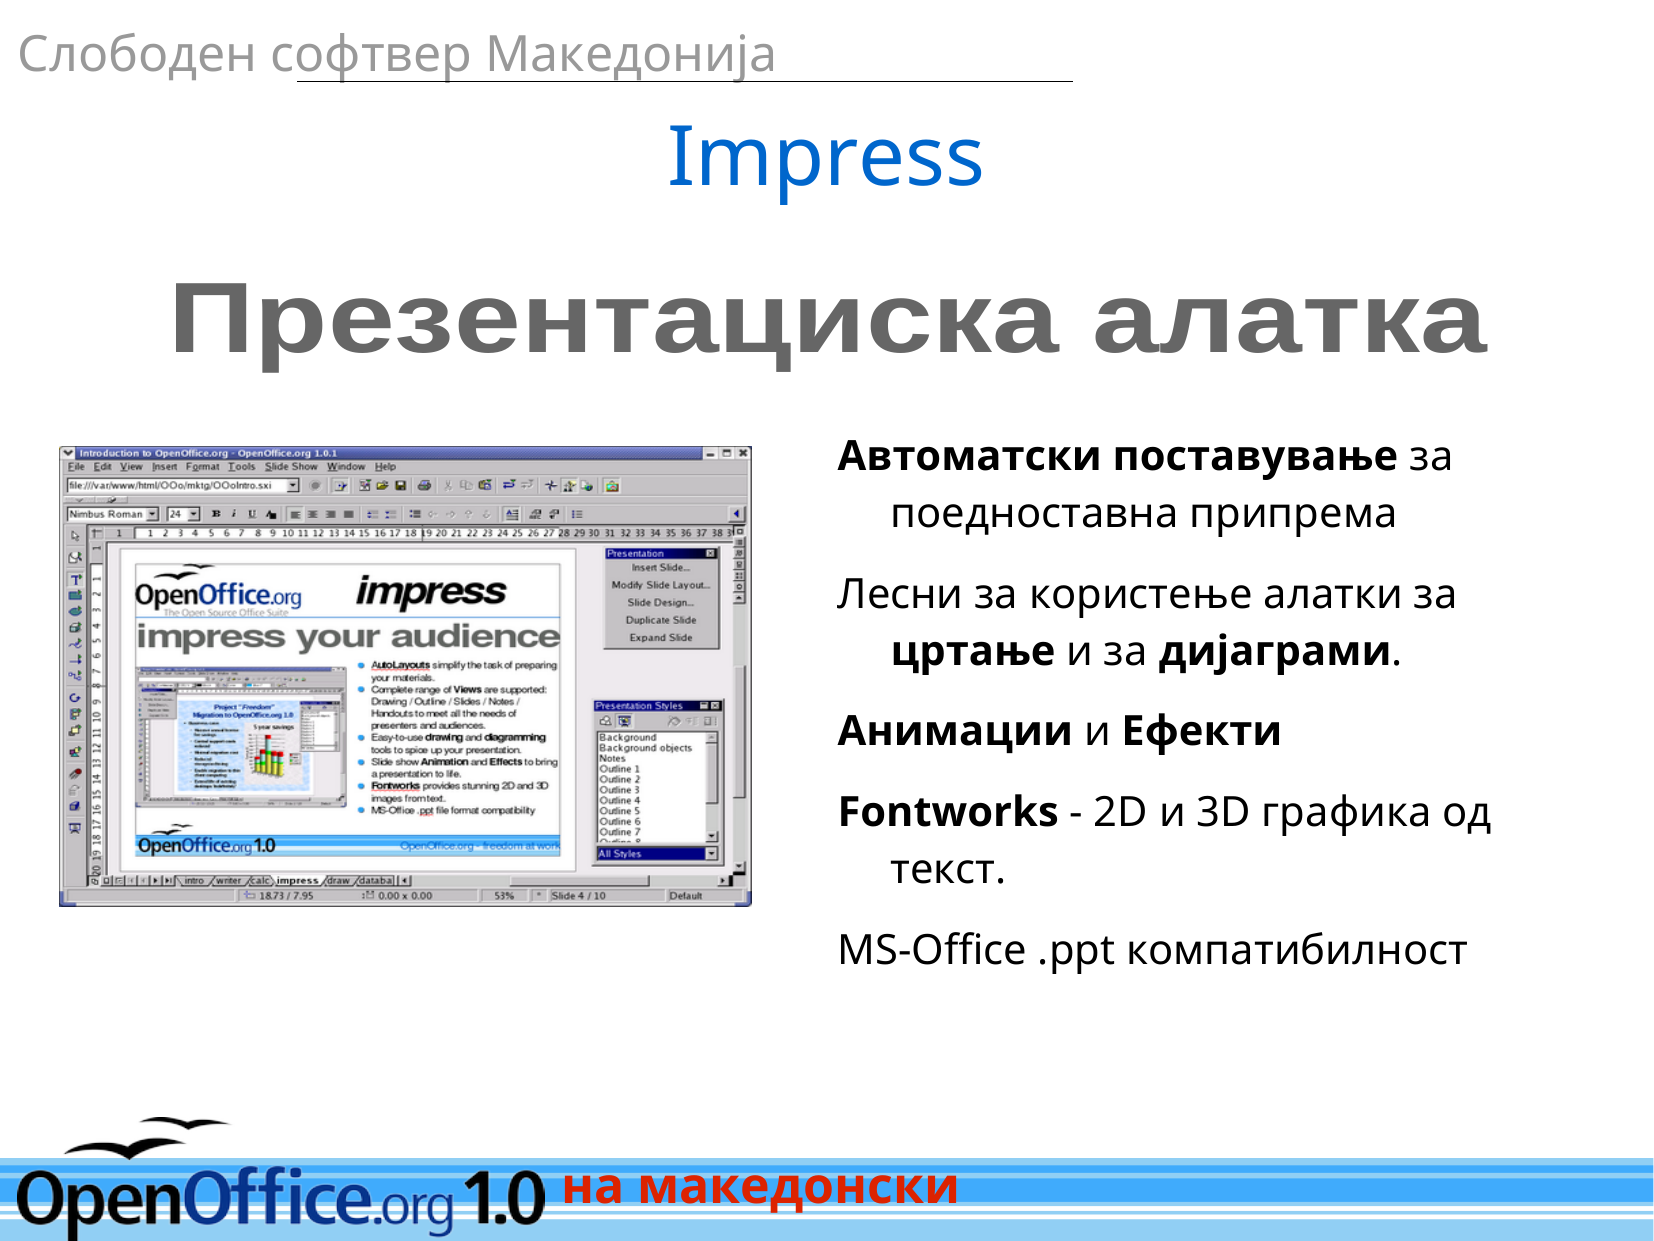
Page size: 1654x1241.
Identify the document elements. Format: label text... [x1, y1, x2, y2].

picture [59, 446, 752, 907]
picture [0, 1117, 1654, 1241]
list Автоматски поставување за поедноставна припрема Лесни за користење алатки за цртање и за дијаграми. Анимации и Ефекти Fontworks - 2D и 3D графика од текст. MS-Office .ppt компатибилност [819, 425, 1619, 923]
title Impress [120, 49, 1533, 257]
text_box Презентациска алатка [168, 261, 1485, 428]
